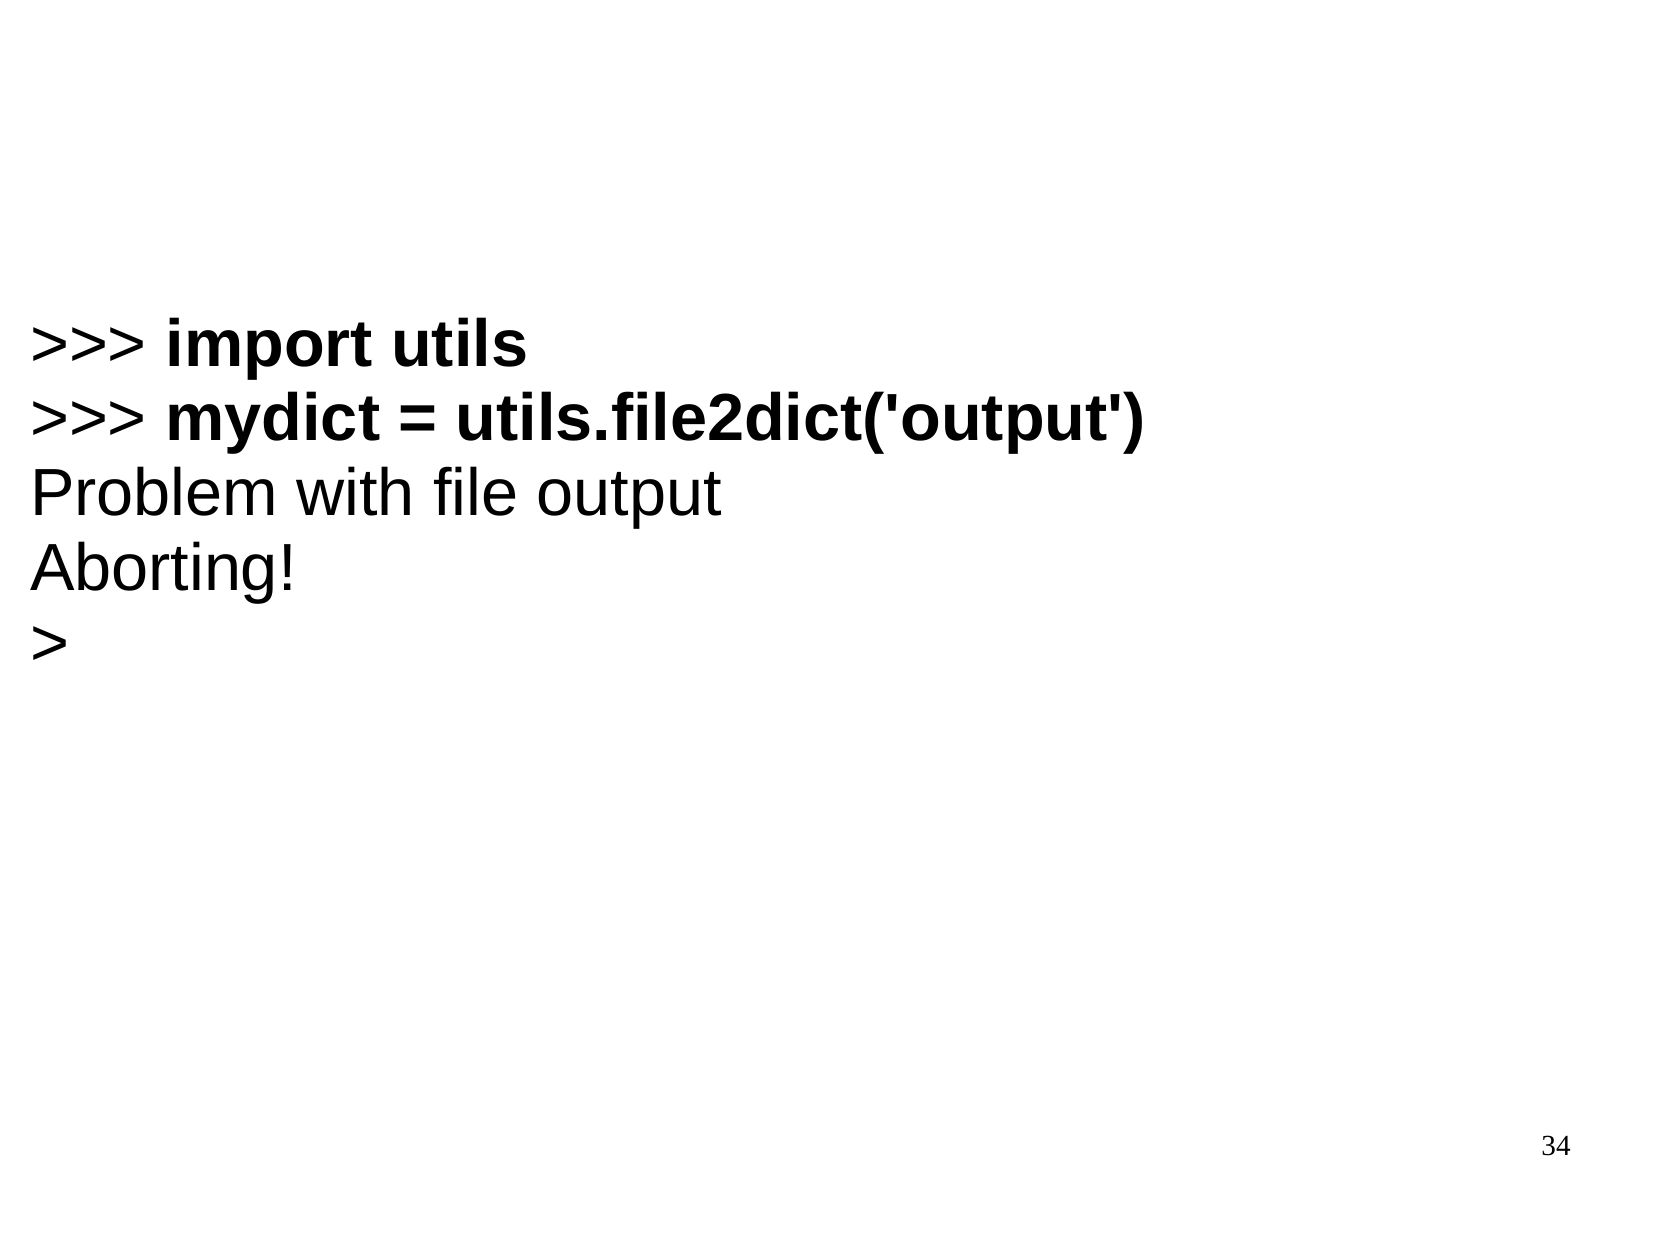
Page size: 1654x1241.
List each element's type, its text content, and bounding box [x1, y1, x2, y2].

text_box >>> import utils >>> mydict = utils.file2dict('output') Problem with file output Aborting! > [12, 295, 1166, 690]
